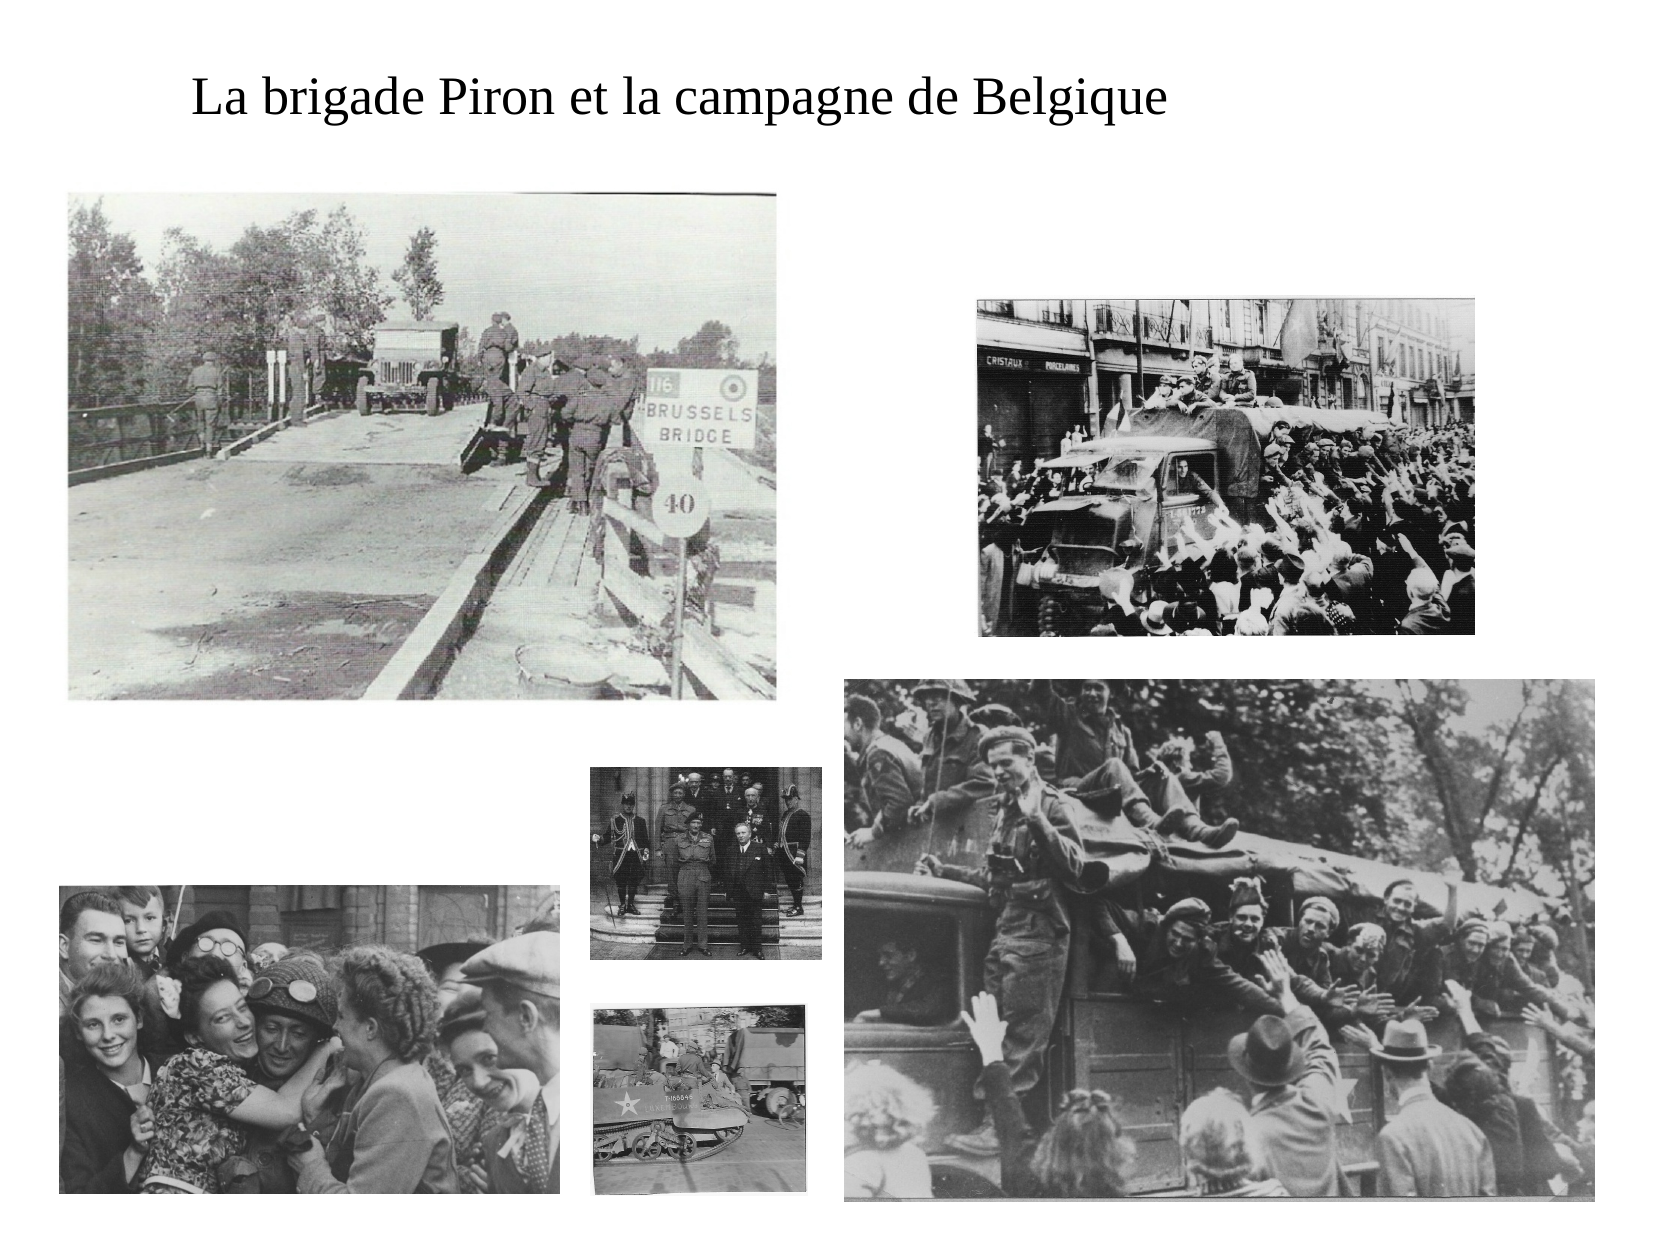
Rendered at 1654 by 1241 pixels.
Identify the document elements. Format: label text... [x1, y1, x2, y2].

picture [590, 1003, 808, 1196]
text_box La brigade Piron et la campagne de Belgique [177, 59, 1536, 148]
picture [844, 679, 1595, 1202]
picture [59, 885, 560, 1194]
picture [47, 182, 798, 709]
picture [590, 767, 822, 960]
picture [974, 295, 1475, 637]
